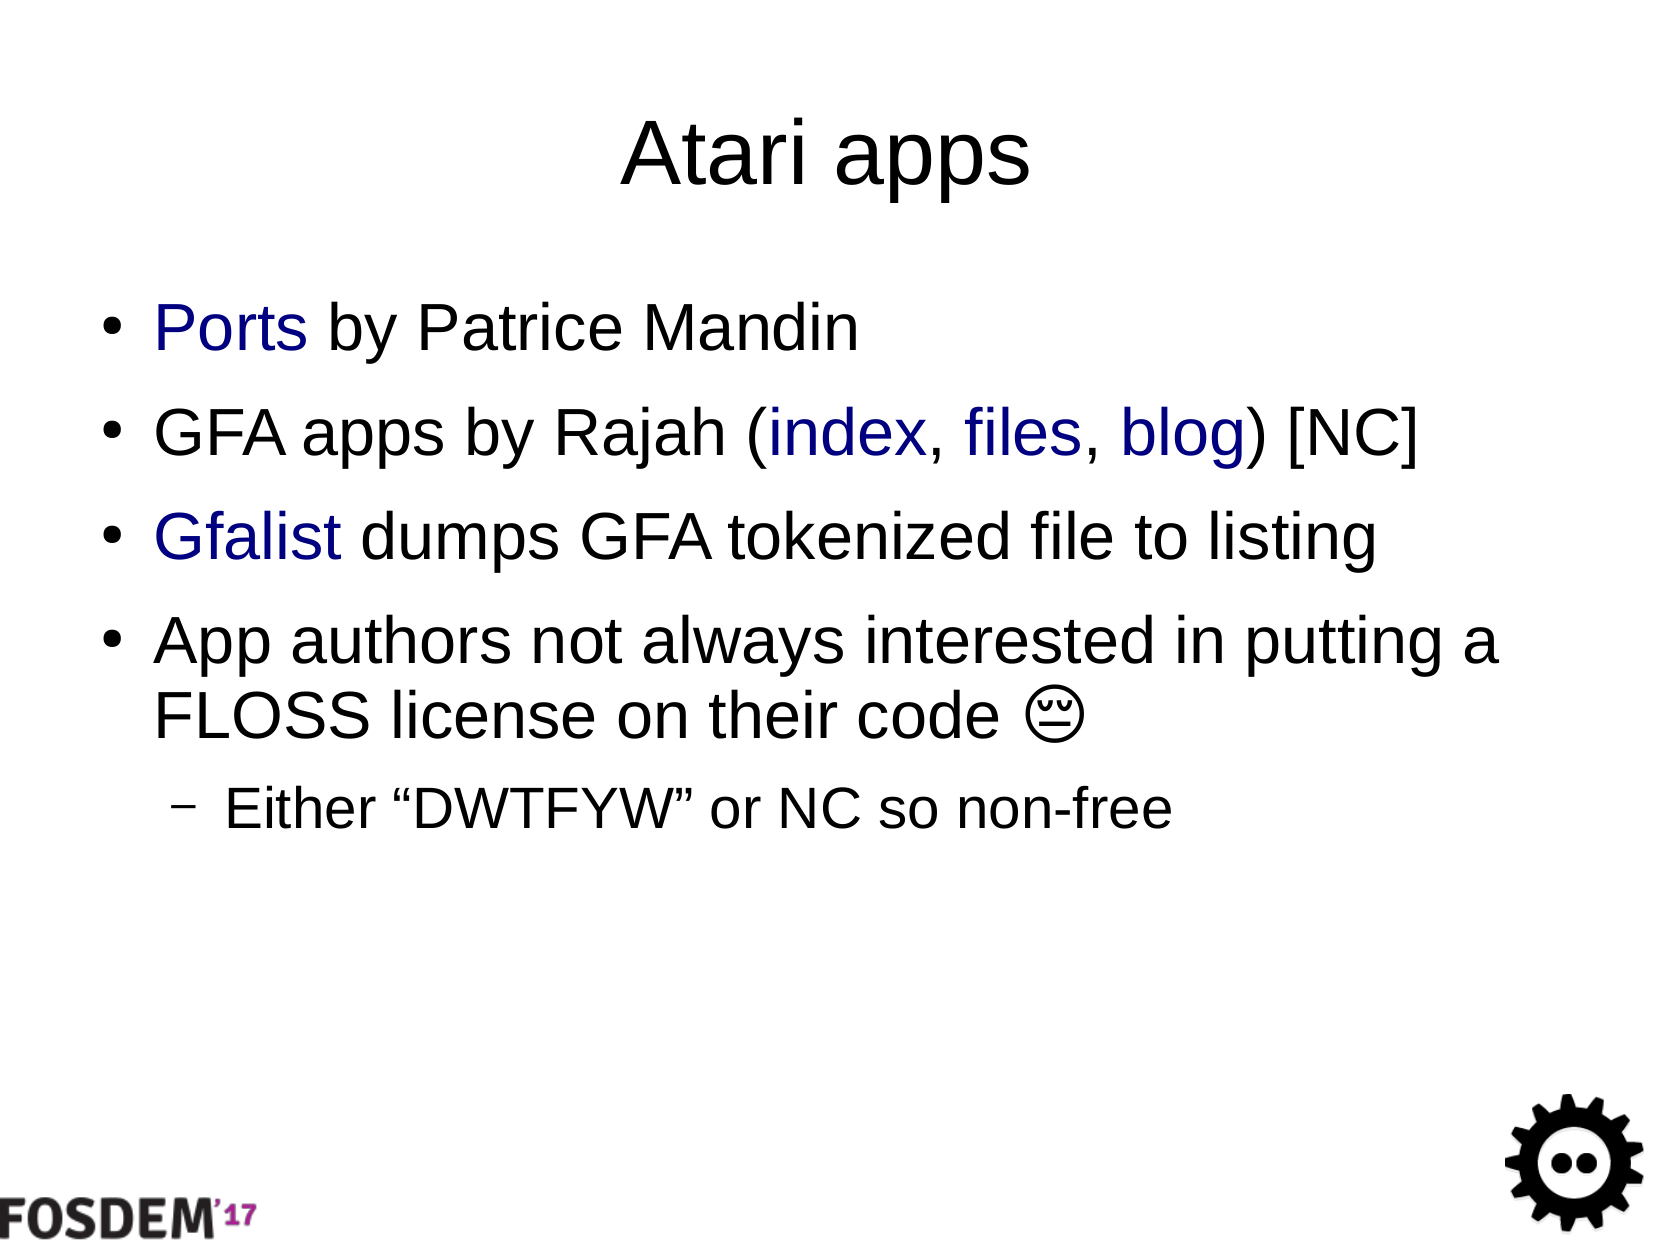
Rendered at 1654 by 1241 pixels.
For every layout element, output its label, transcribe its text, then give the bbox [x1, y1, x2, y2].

picture [1505, 1094, 1648, 1235]
picture [0, 1196, 258, 1241]
list Ports by Patrice Mandin GFA apps by Rajah (index, files, blog) [NC] Gfalist dumps GFA tokenized file to listing App authors not always interested in putting a FLOSS license on their code 😔 Either “DWTFYW” or NC so non-free [82, 290, 1571, 1010]
title Atari apps [82, 49, 1571, 257]
